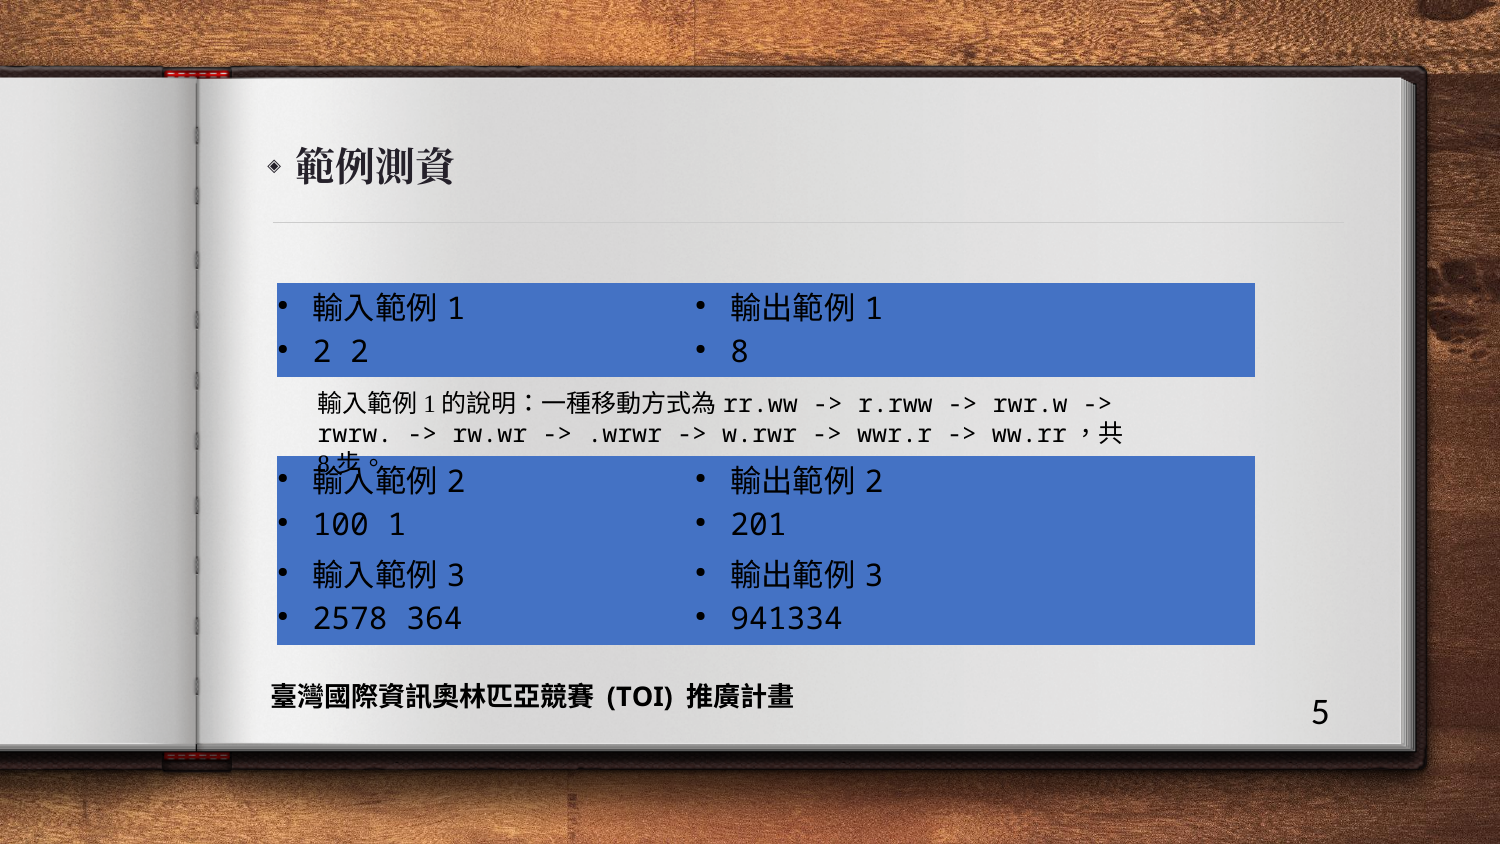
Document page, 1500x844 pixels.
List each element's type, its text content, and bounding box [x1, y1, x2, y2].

table_header 輸出範例2 201 [695, 456, 1255, 550]
list 範例測資 [252, 126, 1194, 205]
table_header 輸入範例2 100 1 [277, 456, 695, 550]
text_box [1295, 672, 1386, 737]
text_box 輸入範例1的說明：一種移動方式為rr.ww -> r.rww -> rwr.w -> rwrw. -> rw.wr -> .wrwr -> w.rwr -> wwr.r -> ww.rr，共 8步。 [302, 379, 1170, 456]
table_header 輸出範例1 8 [695, 283, 1255, 377]
table_cell 輸入範例3 2578 364 [277, 550, 695, 645]
table_cell 輸出範例3 941334 [695, 550, 1255, 645]
table_header 輸入範例1 2 2 [277, 283, 695, 377]
